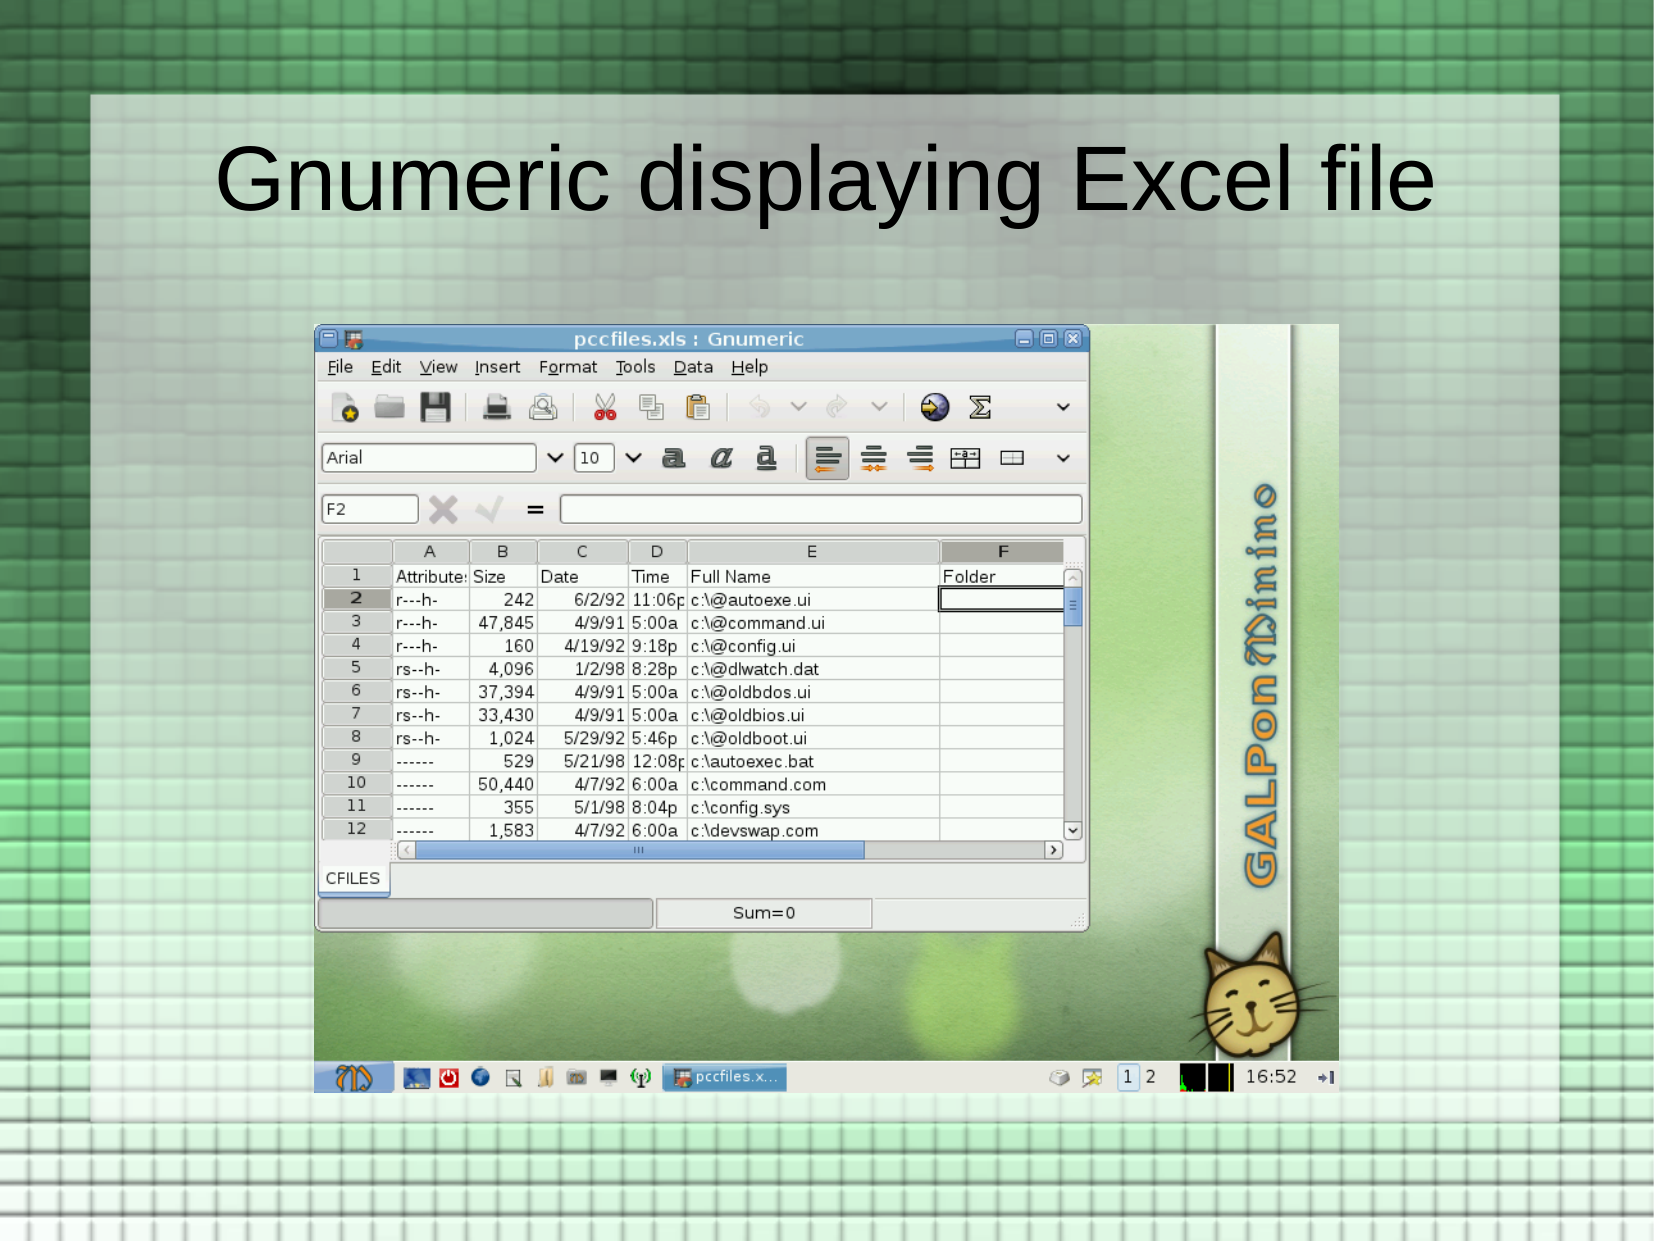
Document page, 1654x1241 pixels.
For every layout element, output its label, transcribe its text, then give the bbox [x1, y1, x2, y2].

picture [0, 0, 1654, 1241]
title Gnumeric displaying Excel file [88, 90, 1565, 266]
